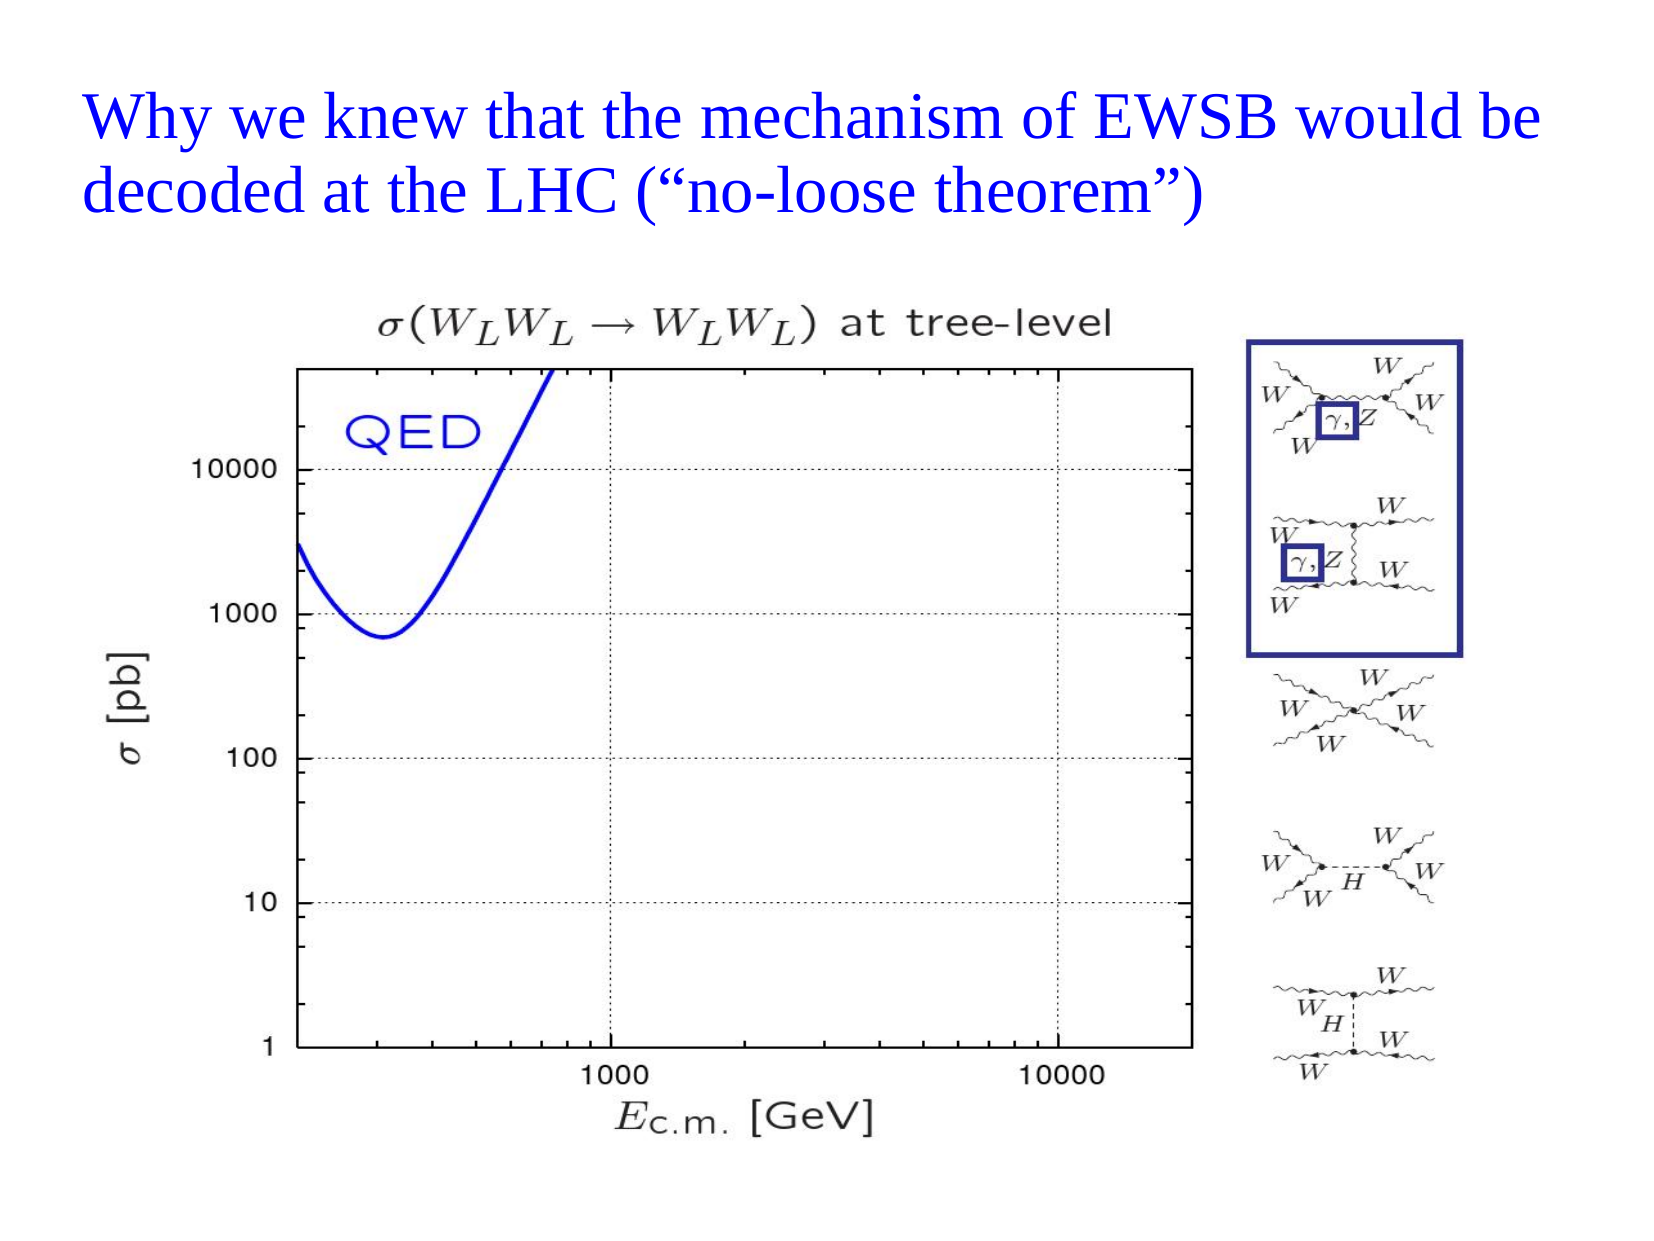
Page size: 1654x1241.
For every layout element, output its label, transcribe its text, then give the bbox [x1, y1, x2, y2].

picture [88, 297, 1565, 1152]
title Why we knew that the mechanism of EWSB would be decoded at the LHC (“no-loose theorem”) [82, 49, 1571, 257]
